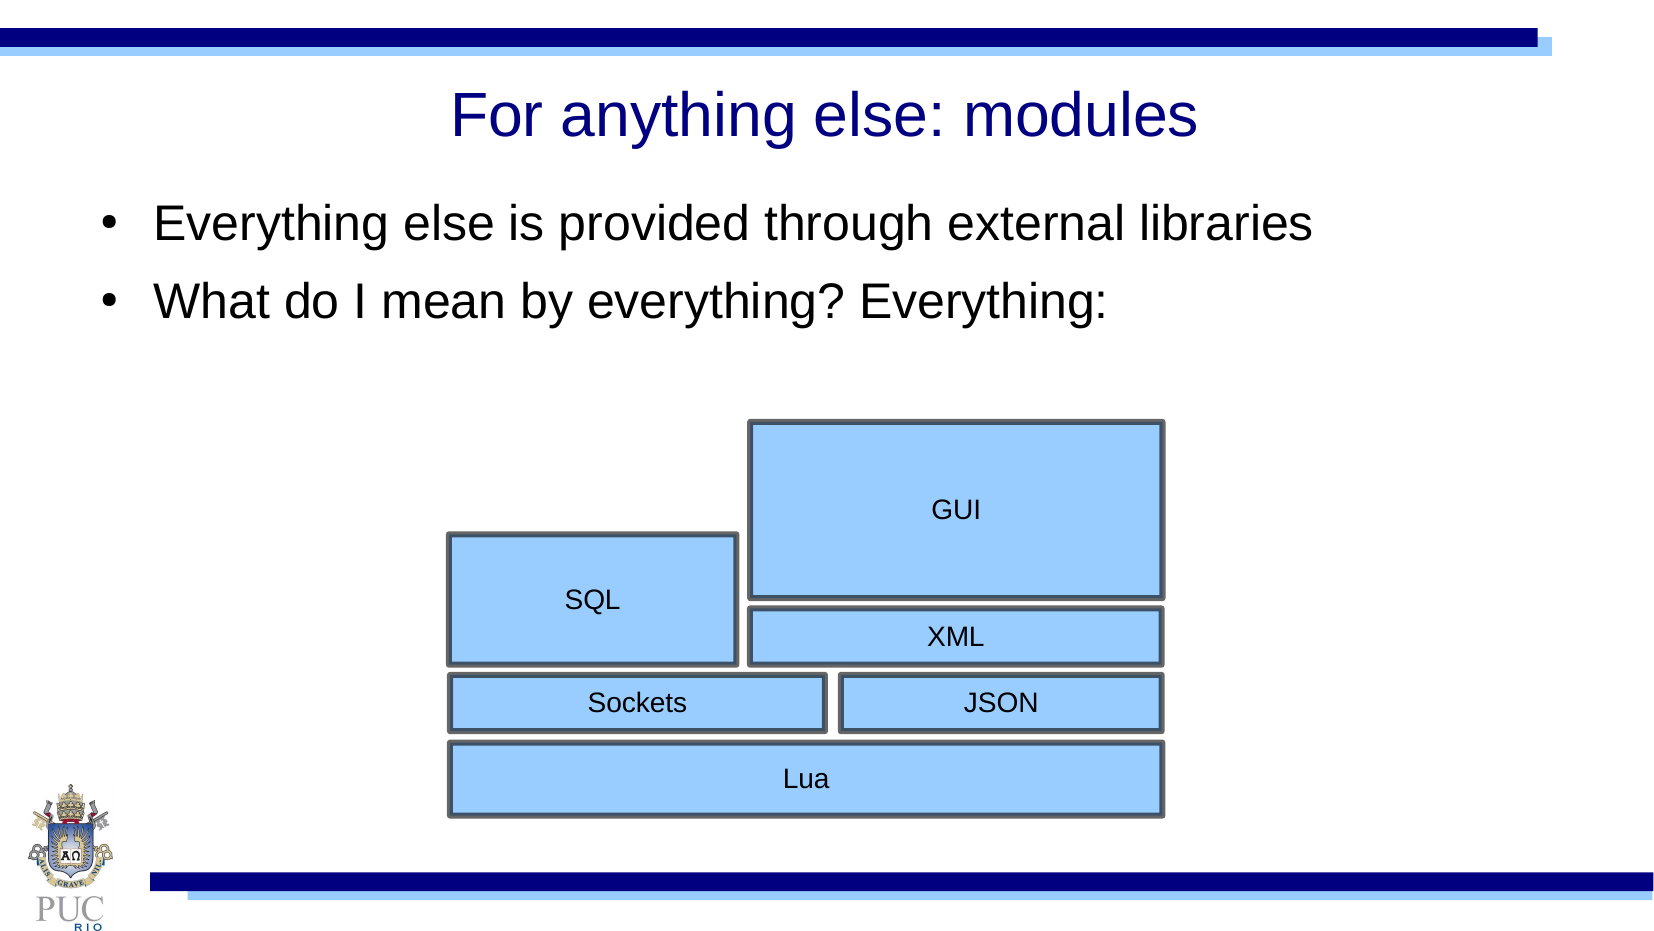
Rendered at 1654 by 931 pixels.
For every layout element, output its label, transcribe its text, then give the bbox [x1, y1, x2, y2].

text_box SQL [448, 534, 737, 665]
picture [28, 784, 113, 931]
text_box Lua [449, 742, 1163, 816]
title For anything else: modules [37, 37, 1613, 193]
text_box XML [749, 608, 1162, 665]
text_box GUI [750, 421, 1163, 599]
text_box JSON [840, 674, 1162, 732]
text_box Sockets [450, 674, 825, 732]
list Everything else is provided through external libraries What do I mean by everything? Everything: [82, 195, 1571, 735]
